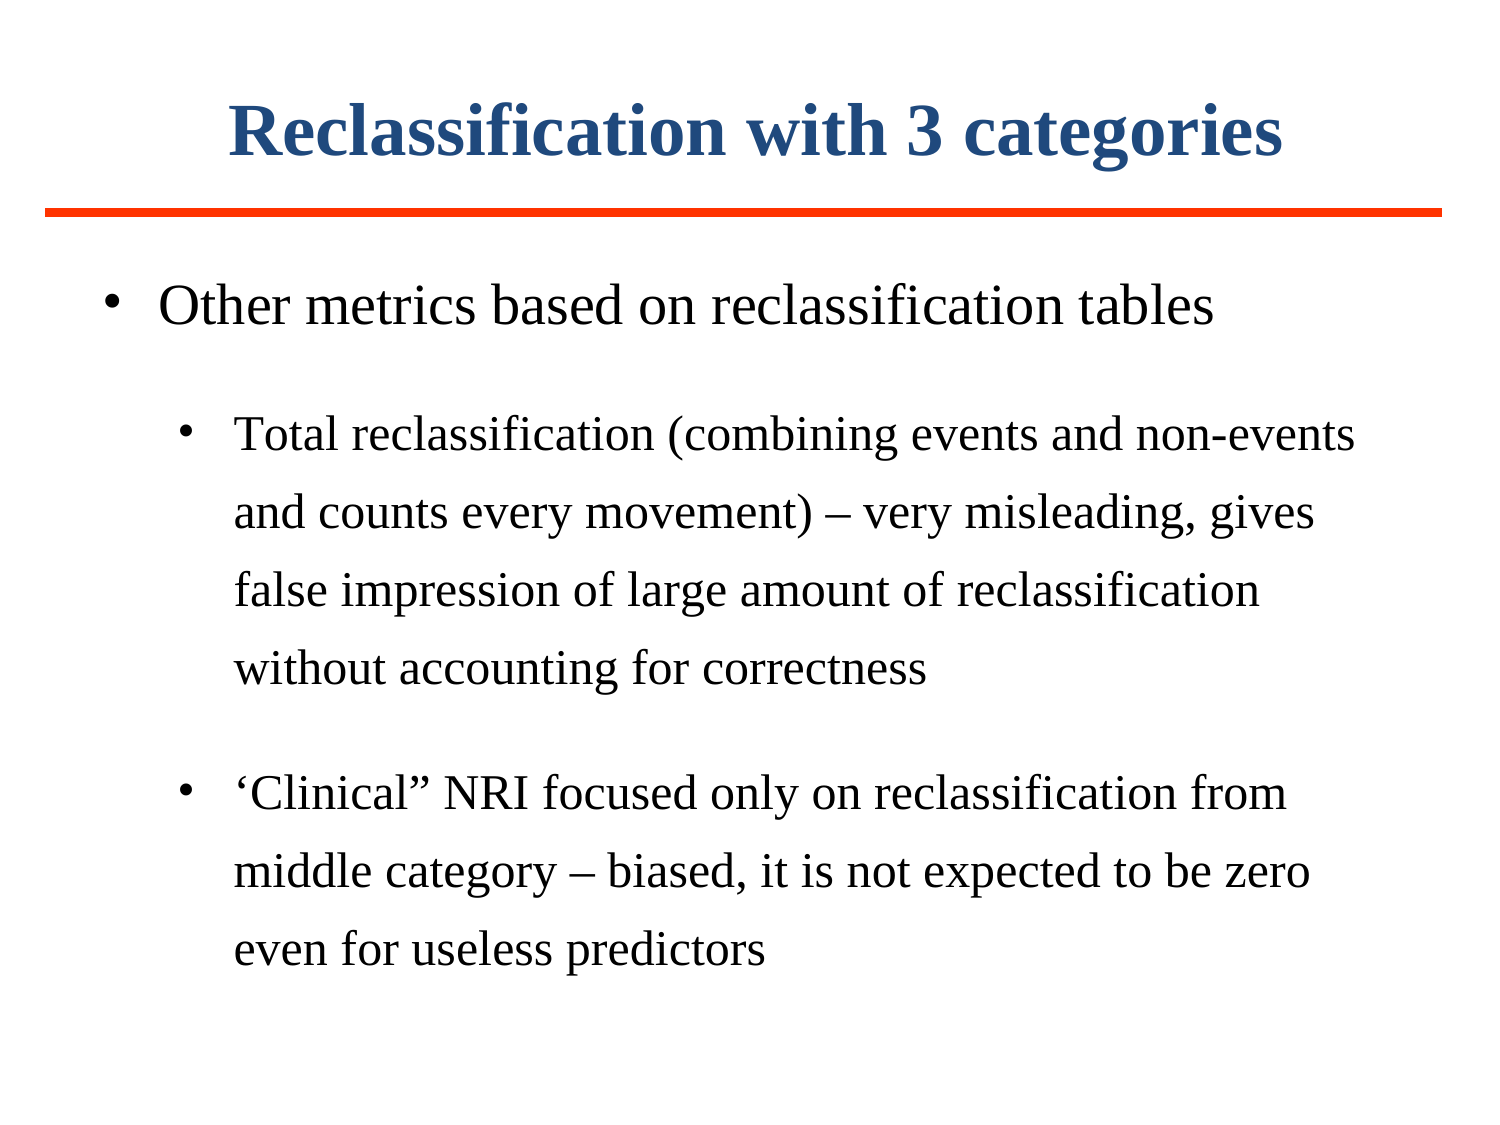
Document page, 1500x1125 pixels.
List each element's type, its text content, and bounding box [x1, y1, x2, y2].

text_box Reclassification with 3 categories [99, 37, 1413, 208]
text_box Other metrics based on reclassification tables Total reclassification (combining events and non-events and counts every movement) – very misleading, gives false impression of large amount of reclassification without accounting for correctness ‘Clinical” NRI focused only on reclassification from middle category – biased, it is not expected to be zero even for useless predictors [87, 237, 1413, 1049]
